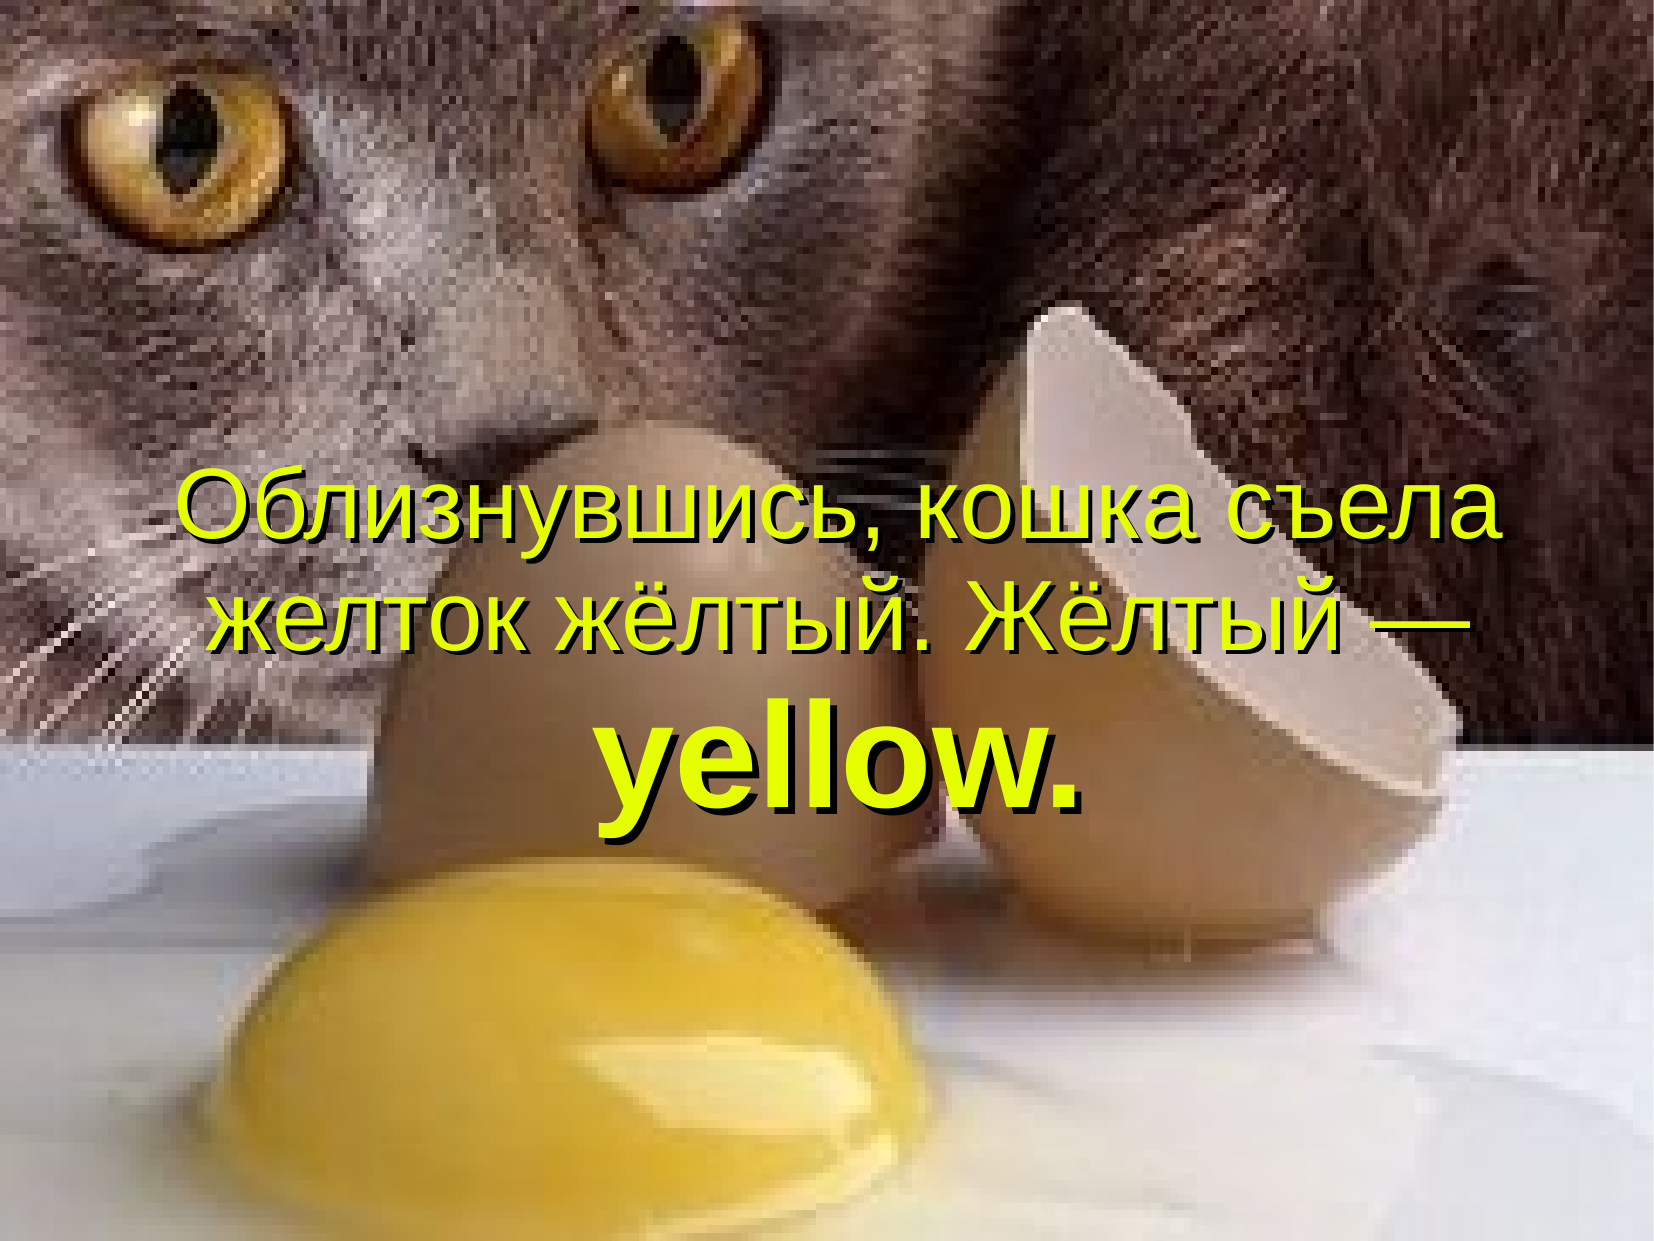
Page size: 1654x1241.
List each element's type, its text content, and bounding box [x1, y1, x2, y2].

picture [0, 0, 1654, 1241]
subtitle Облизнувшись, кошка съела желток жёлтый. Жёлтый — yellow. [94, 100, 1583, 1187]
